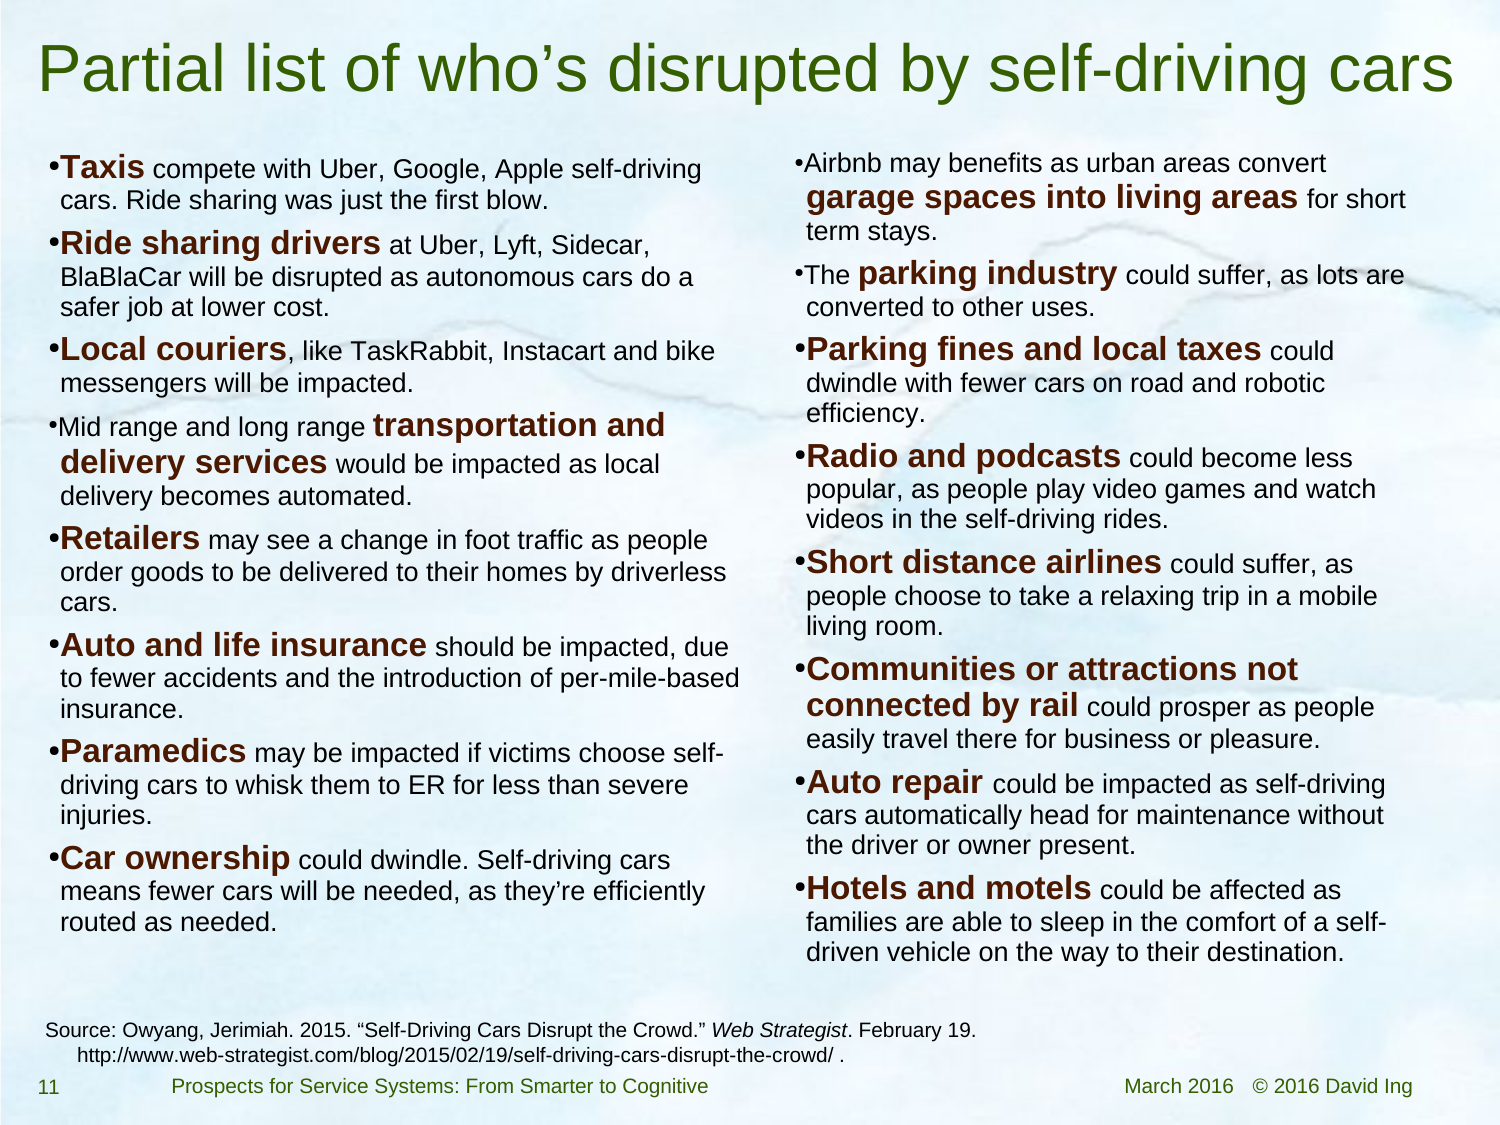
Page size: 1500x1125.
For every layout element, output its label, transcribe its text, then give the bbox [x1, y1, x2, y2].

text_box Taxis compete with Uber, Google, Apple self-driving cars. Ride sharing was just the first blow. Ride sharing drivers at Uber, Lyft, Sidecar, BlaBlaCar will be disrupted as autonomous cars do a safer job at lower cost. Local couriers, like TaskRabbit, Instacart and bike messengers will be impacted. Mid range and long range transportation and delivery services would be impacted as local delivery becomes automated. Retailers may see a change in foot traffic as people order goods to be delivered to their homes by driverless cars. Auto and life insurance should be impacted, due to fewer accidents and the introduction of per-mile-based insurance. Paramedics may be impacted if victims choose self-driving cars to whisk them to ER for less than severe injuries. Car ownership could dwindle. Self-driving cars means fewer cars will be needed, as they’re efficiently routed as needed. [33, 140, 768, 993]
text_box Airbnb may benefits as urban areas convert garage spaces into living areas for short term stays. The parking industry could suffer, as lots are converted to other uses. Parking fines and local taxes could dwindle with fewer cars on road and robotic efficiency. Radio and podcasts could become less popular, as people play video games and watch videos in the self-driving rides. Short distance airlines could suffer, as people choose to take a relaxing trip in a mobile living room. Communities or attractions not connected by rail could prosper as people easily travel there for business or pleasure. Auto repair could be impacted as self-driving cars automatically head for maintenance without the driver or owner present. Hotels and motels could be affected as families are able to sleep in the comfort of a self-driven vehicle on the way to their destination. [779, 140, 1441, 1016]
text_box Source: Owyang, Jerimiah. 2015. “Self-Driving Cars Disrupt the Crowd.” Web Strategist. February 19. http://www.web-strategist.com/blog/2015/02/19/self-driving-cars-disrupt-the-crowd/ . - [30, 1009, 1463, 1077]
picture [0, 0, 1500, 1125]
title Partial list of who’s disrupted by self-driving cars [37, 37, 1463, 152]
